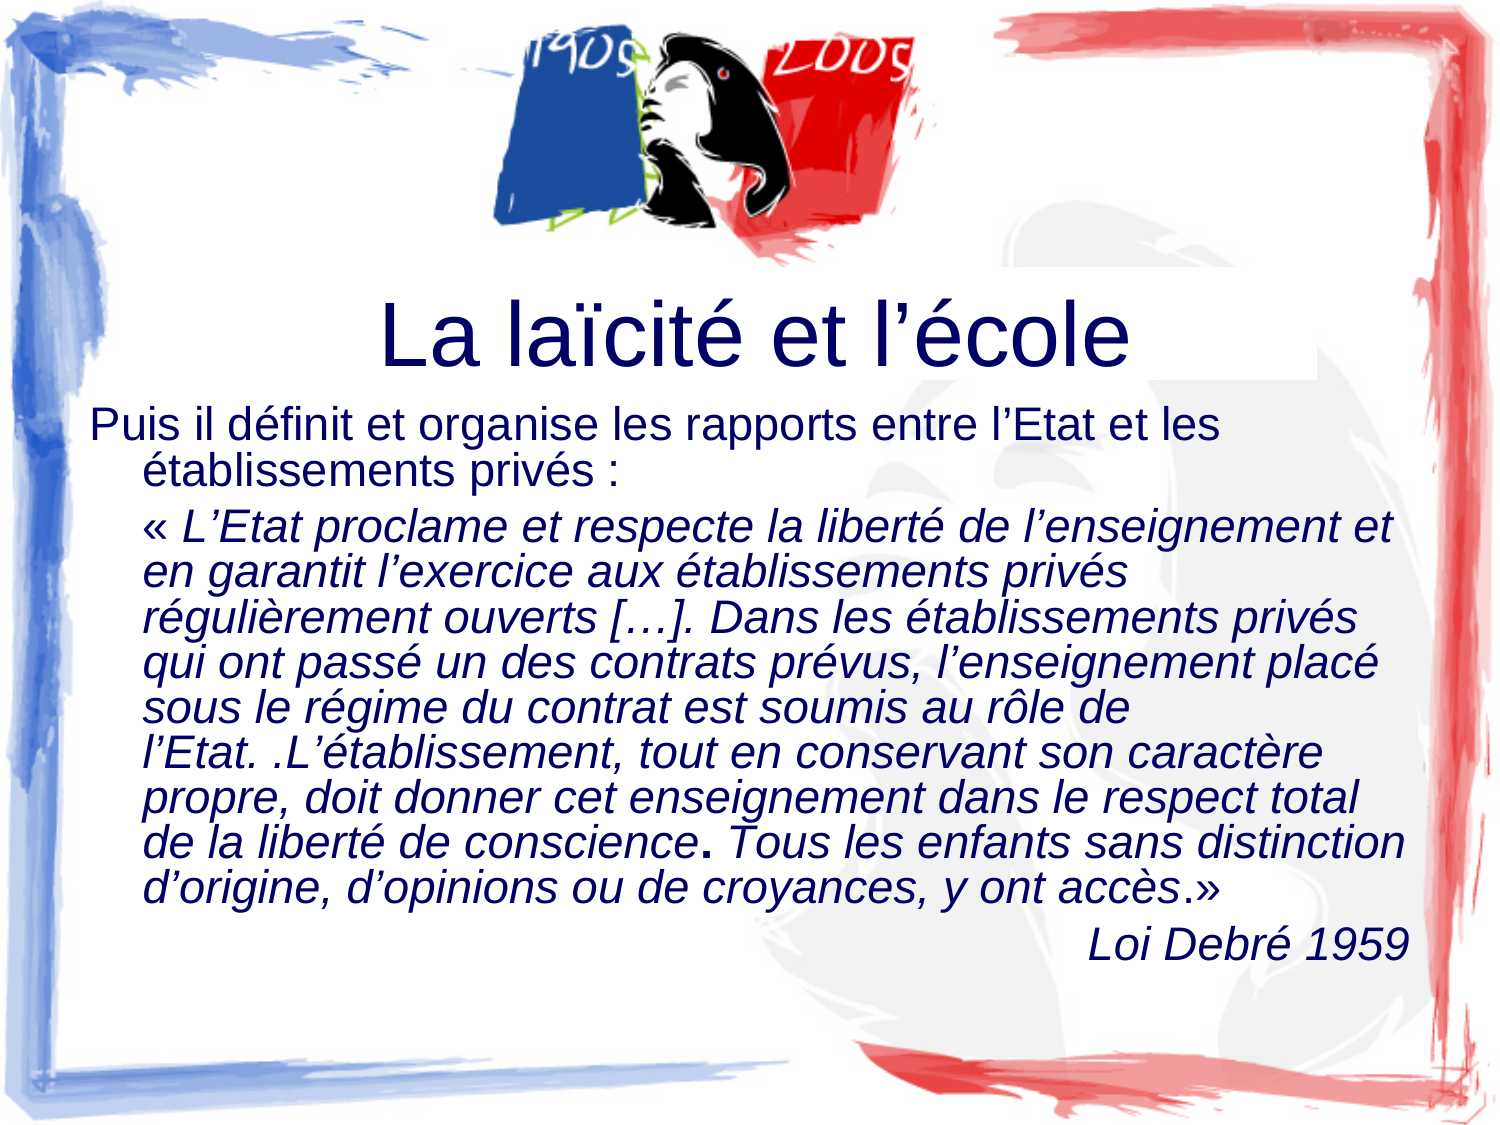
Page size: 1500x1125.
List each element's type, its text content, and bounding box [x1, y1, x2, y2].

picture [0, 0, 1500, 1125]
title La laïcité et l’école [194, 267, 1317, 380]
list Puis il définit et organise les rapports entre l’Etat et les établissements privés : « L’Etat proclame et respecte la liberté de l’enseignement et en garantit l’exercice aux établissements privés régulièrement ouverts […]. Dans les établissements privés qui ont passé un des contrats prévus, l’enseignement placé sous le régime du contrat est soumis au rôle de l’Etat. .L’établissement, tout en conservant son caractère propre, doit donner cet enseignement dans le respect total de la liberté de conscience. Tous les enfants sans distinction d’origine, d’opinions ou de croyances, y ont accès.» Loi Debré 1959 [75, 397, 1426, 994]
